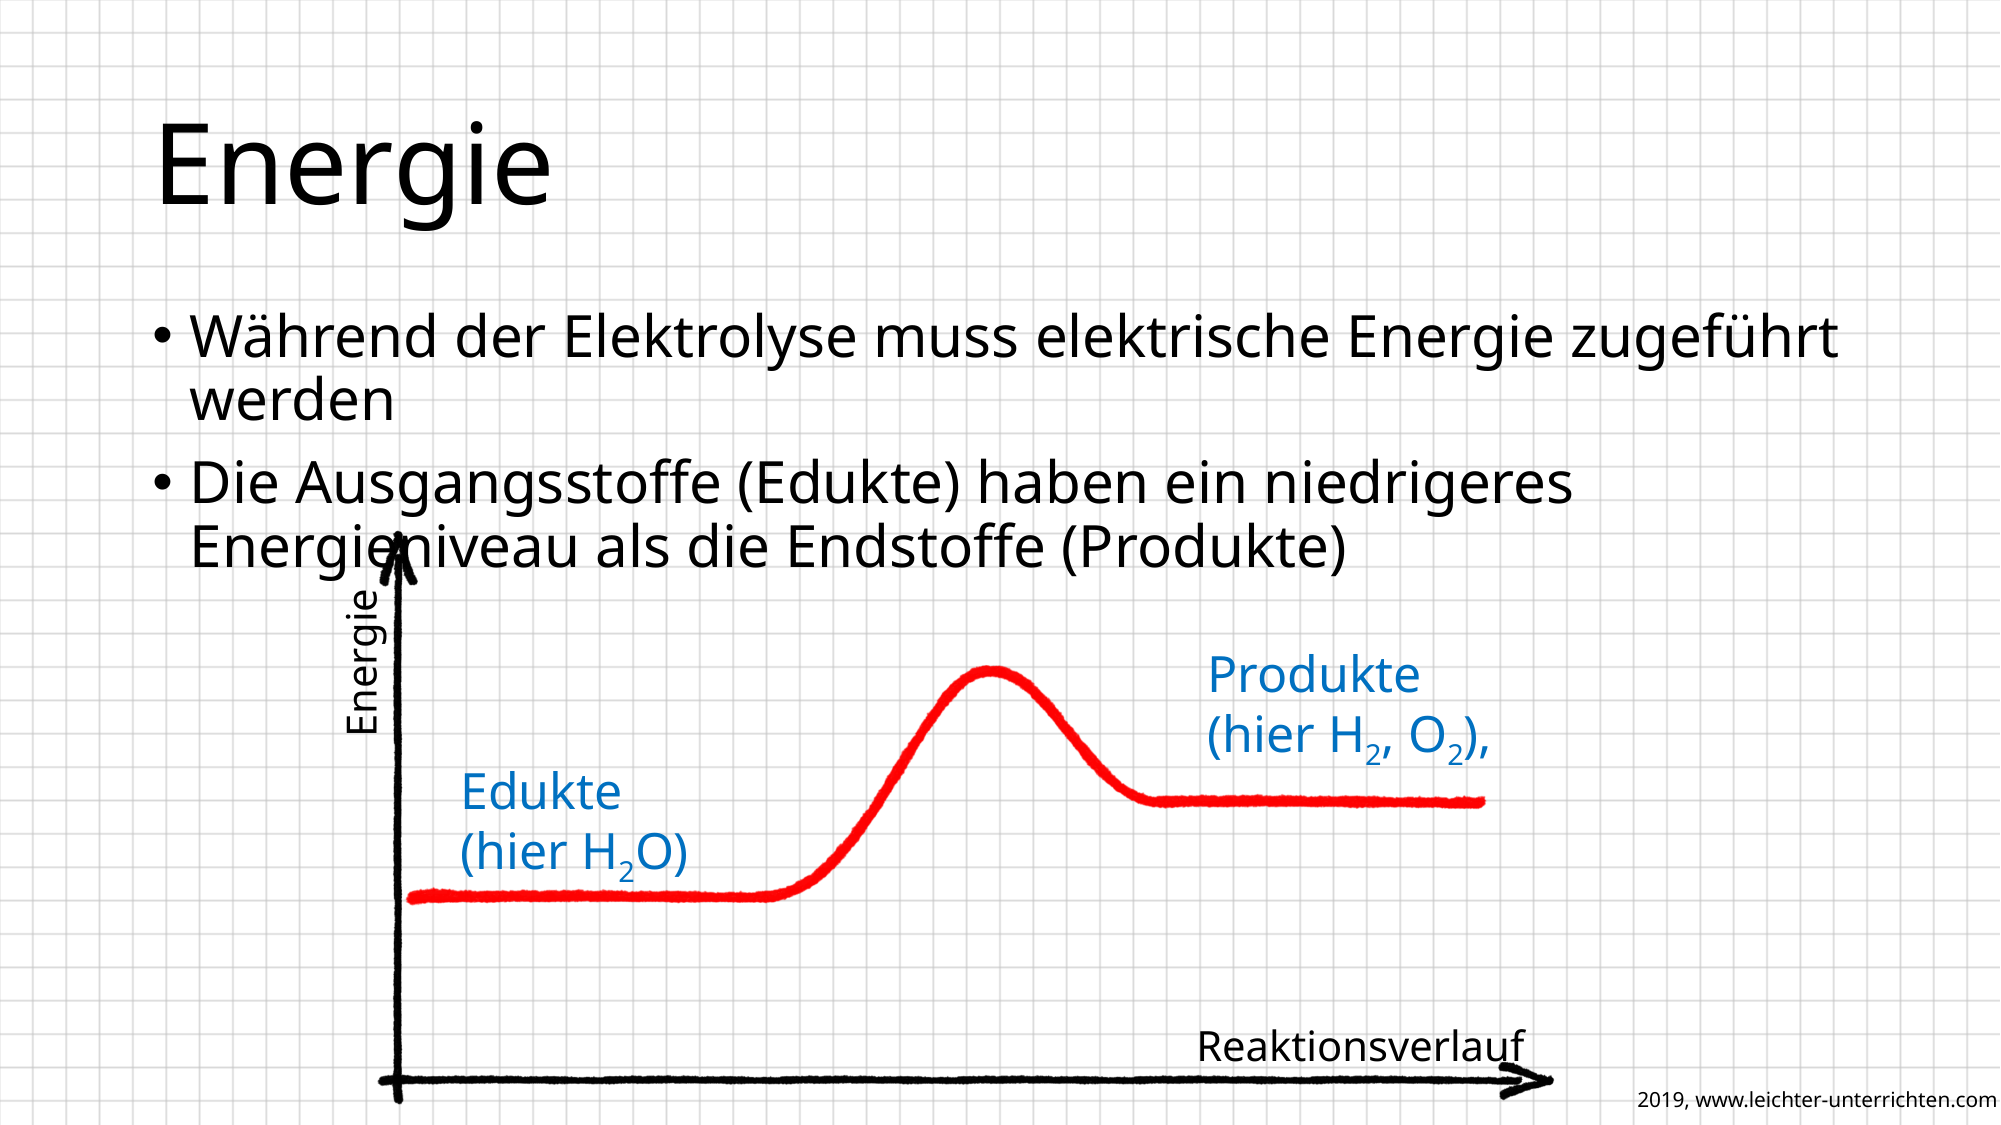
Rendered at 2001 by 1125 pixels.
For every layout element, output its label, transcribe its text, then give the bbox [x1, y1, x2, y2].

text_box Produkte (hier H2, O2), [1192, 635, 1555, 779]
text_box Reaktionsverlauf [1181, 1012, 1675, 1078]
picture [0, 0, 2000, 1125]
title Energie [137, 59, 1863, 278]
text_box Energie [327, 560, 393, 753]
list Während der Elektrolyse muss elektrische Energie zugeführt werden Die Ausgangsstoffe (Edukte) haben ein niedrigeres Energieniveau als die Endstoffe (Produkte) [137, 299, 1863, 1014]
text_box Edukte (hier H2O) [445, 752, 808, 896]
